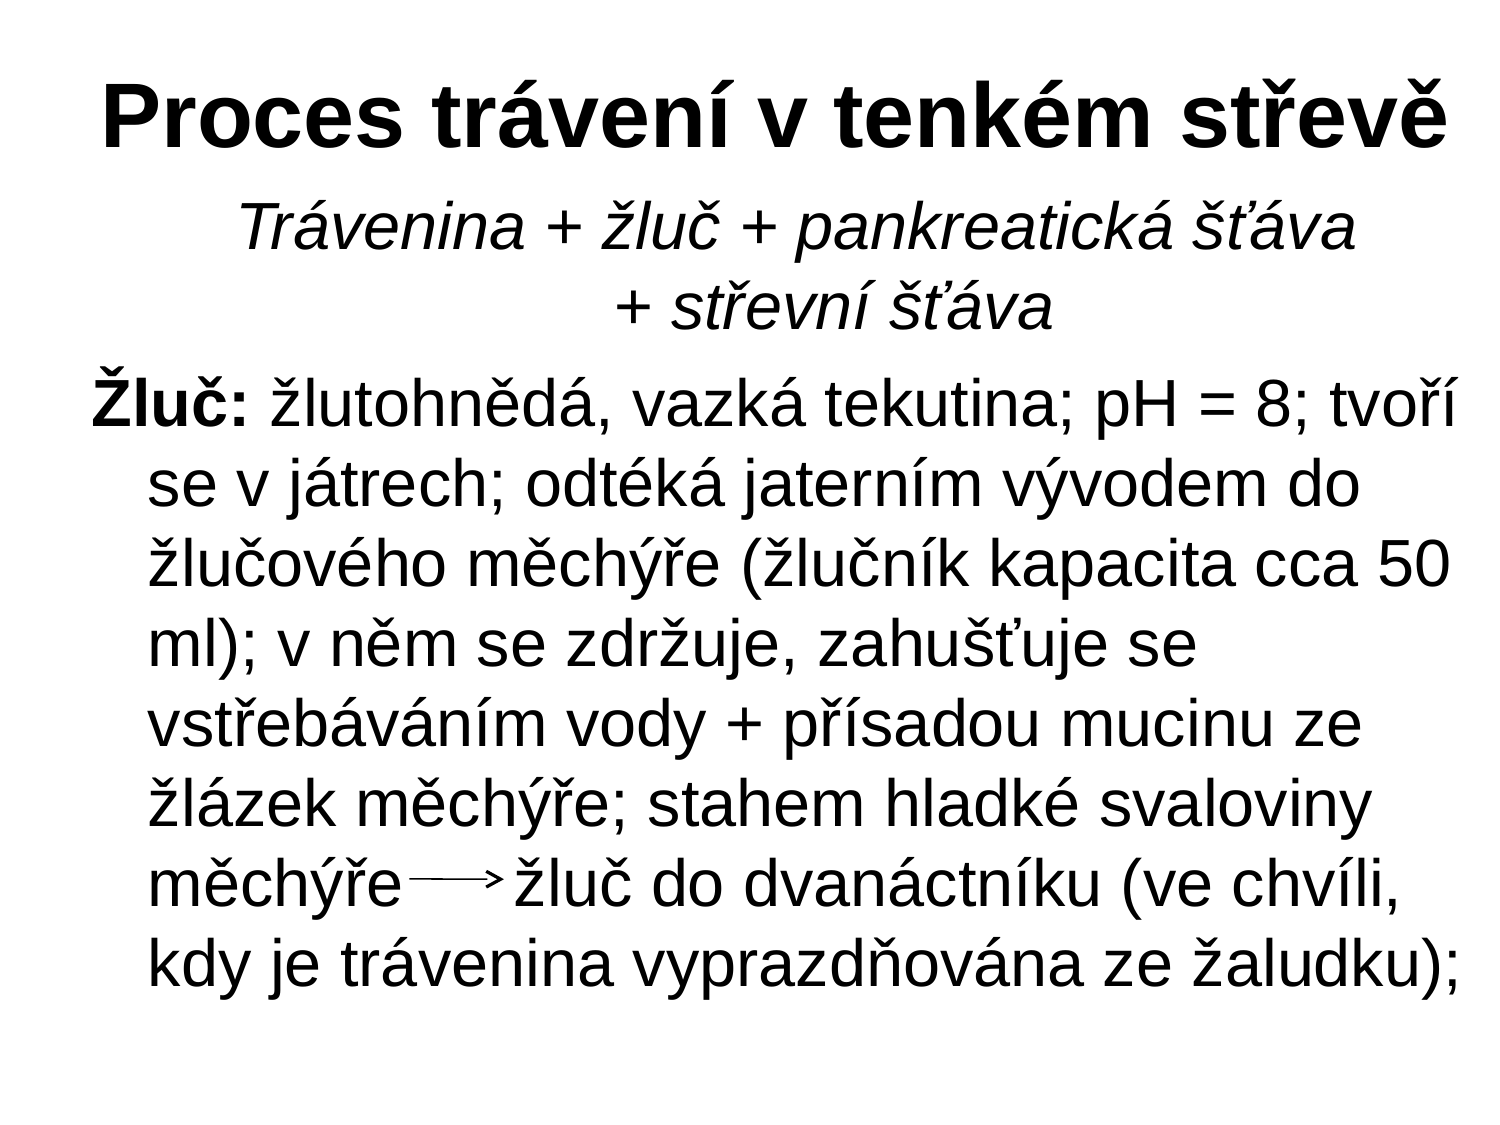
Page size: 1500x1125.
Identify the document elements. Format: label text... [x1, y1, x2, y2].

list Trávenina + žluč + pankreatická šťáva + střevní šťáva Žluč: žlutohnědá, vazká tekutina; pH = 8; tvoří se v játrech; odtéká jaterním vývodem do žlučového měchýře (žlučník kapacita cca 50 ml); v něm se zdržuje, zahušťuje se vstřebáváním vody + přísadou mucinu ze žlázek měchýře; stahem hladké svaloviny měchýře žluč do dvanáctníku (ve chvíli, kdy je trávenina vyprazdňována ze žaludku); [76, 175, 1500, 1010]
title Proces trávení v tenkém střevě [74, 45, 1477, 176]
